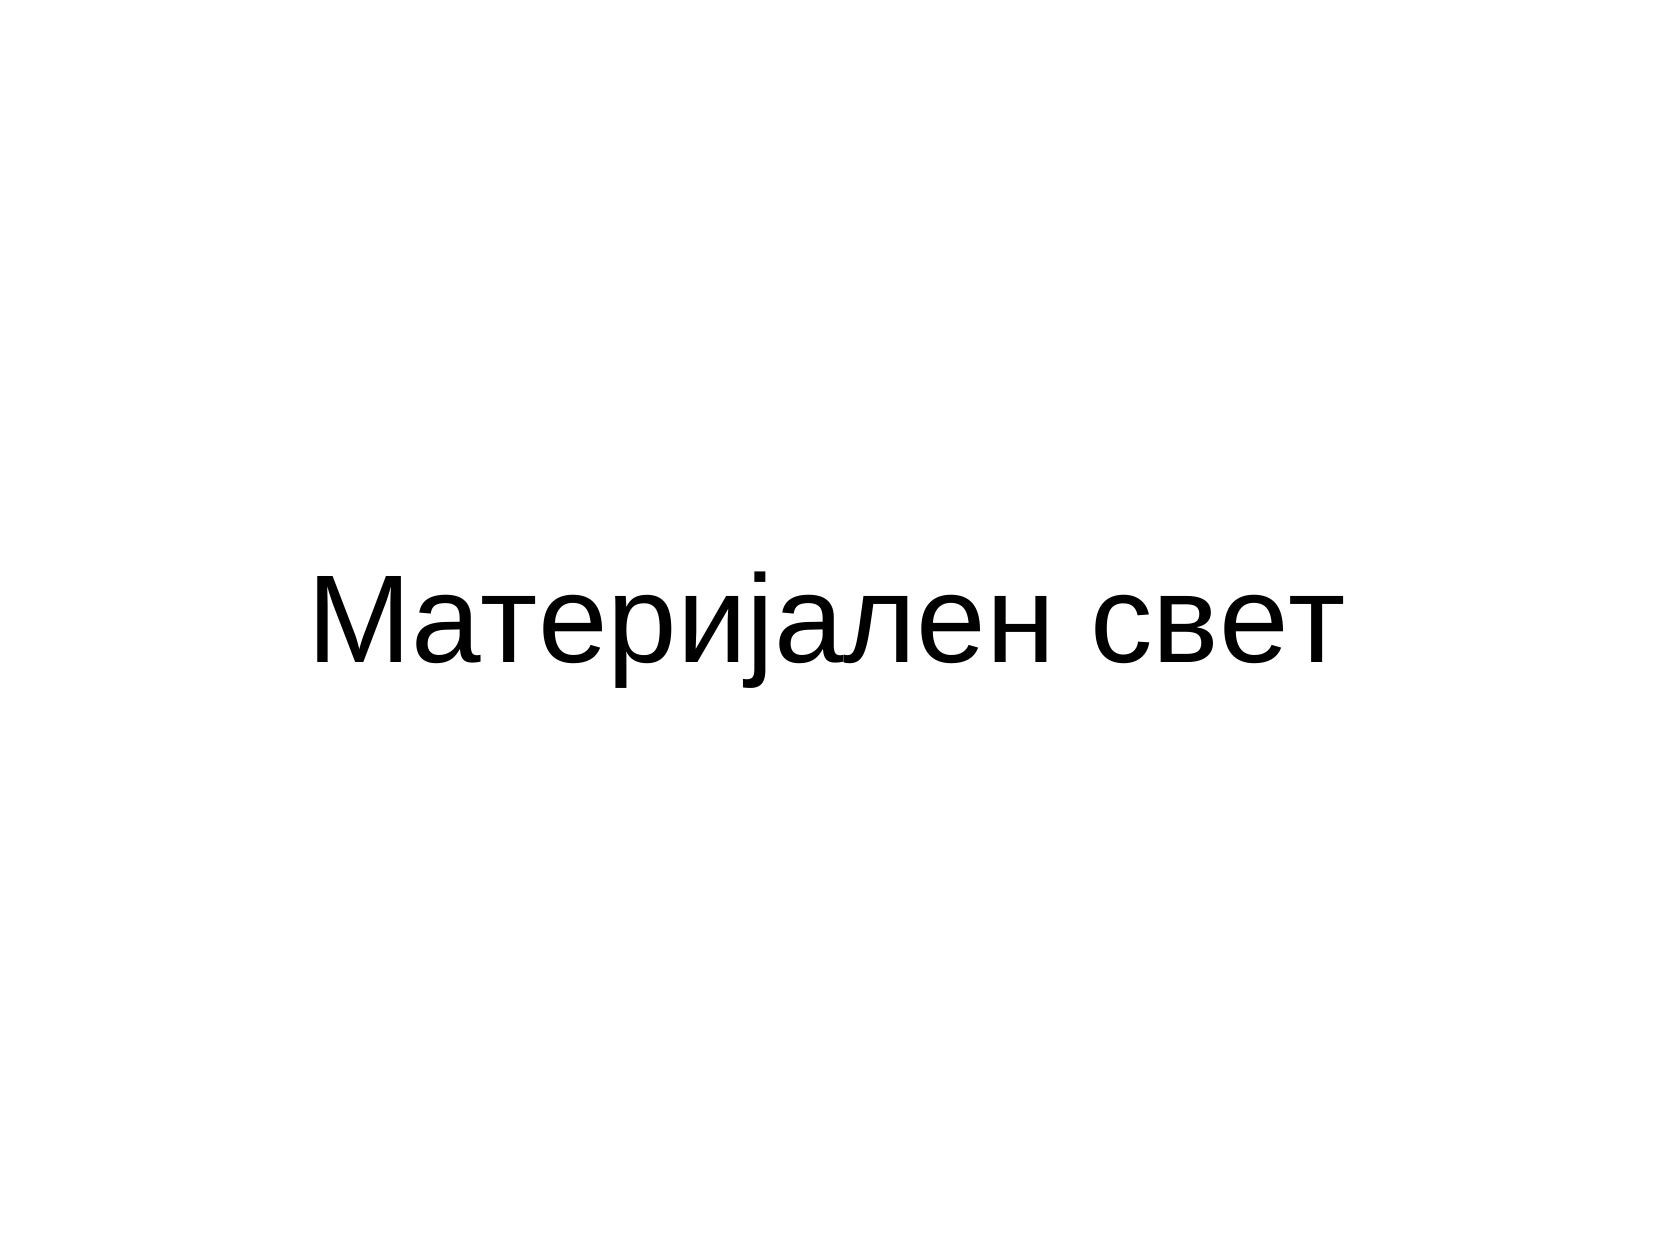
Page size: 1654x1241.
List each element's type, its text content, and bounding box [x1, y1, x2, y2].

subtitle Материјален свет [0, 0, 1654, 1238]
